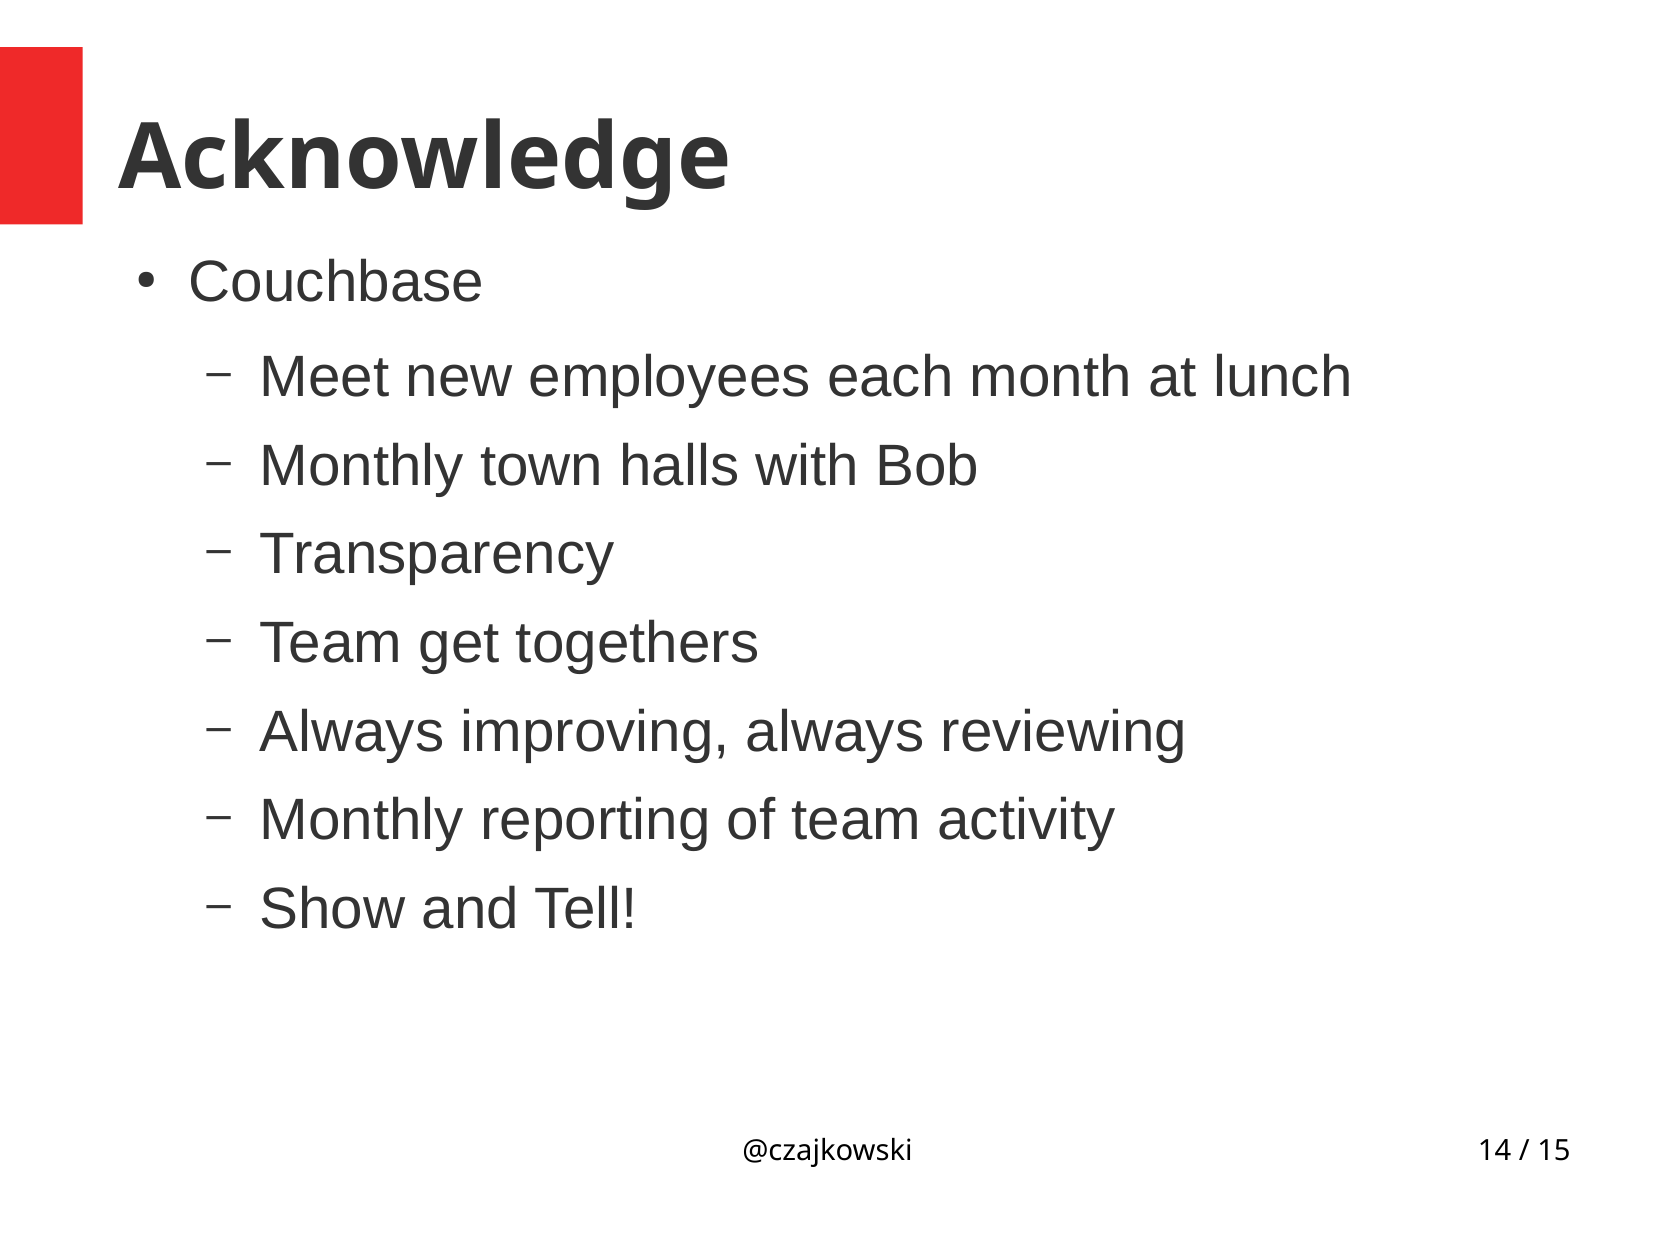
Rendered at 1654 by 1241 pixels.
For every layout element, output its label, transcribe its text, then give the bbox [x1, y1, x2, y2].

title Acknowledge [118, 49, 1571, 257]
list Couchbase Meet new employees each month at lunch Monthly town halls with Bob Transparency Team get togethers Always improving, always reviewing Monthly reporting of team activity Show and Tell! [118, 249, 1536, 969]
